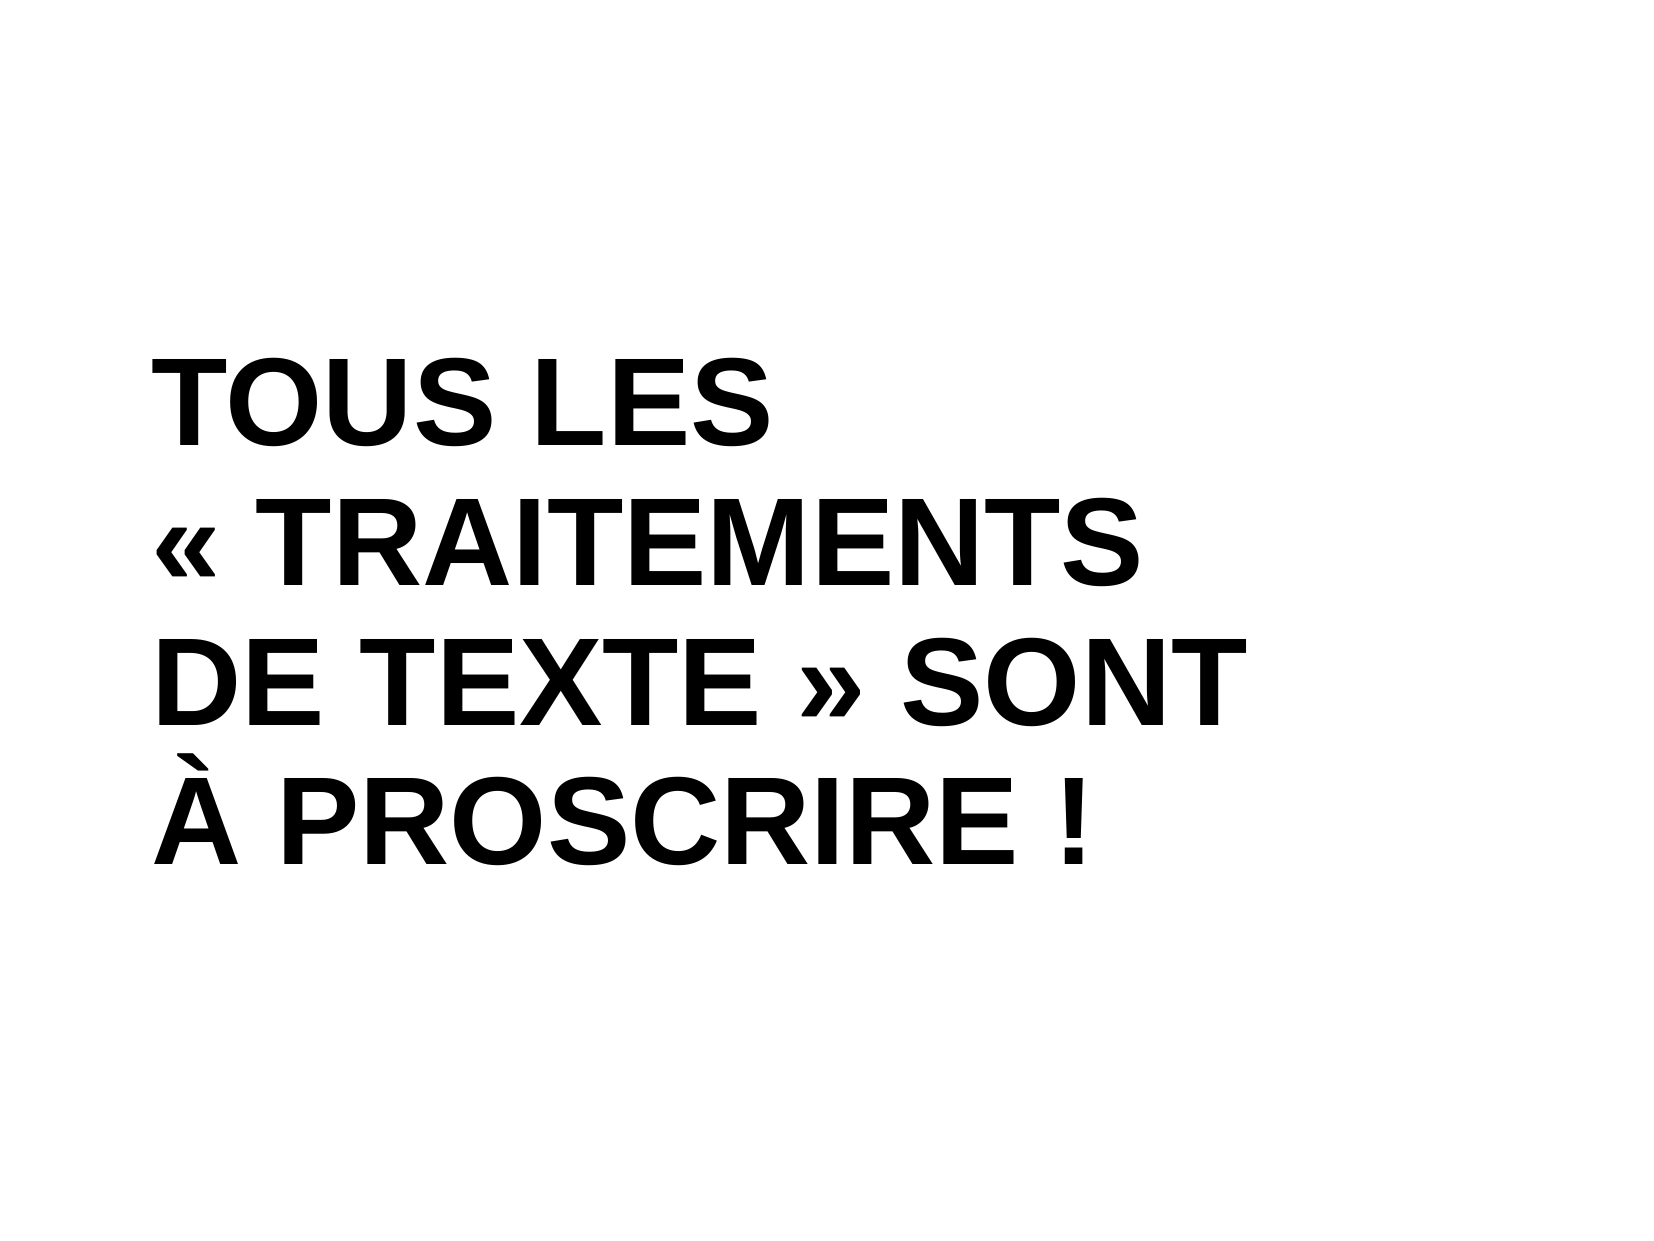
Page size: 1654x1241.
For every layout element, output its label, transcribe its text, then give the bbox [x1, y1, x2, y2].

text_box TOUS LES « TRAITEMENTS DE TEXTE » SONT À PROSCRIRE ! [136, 324, 1359, 899]
